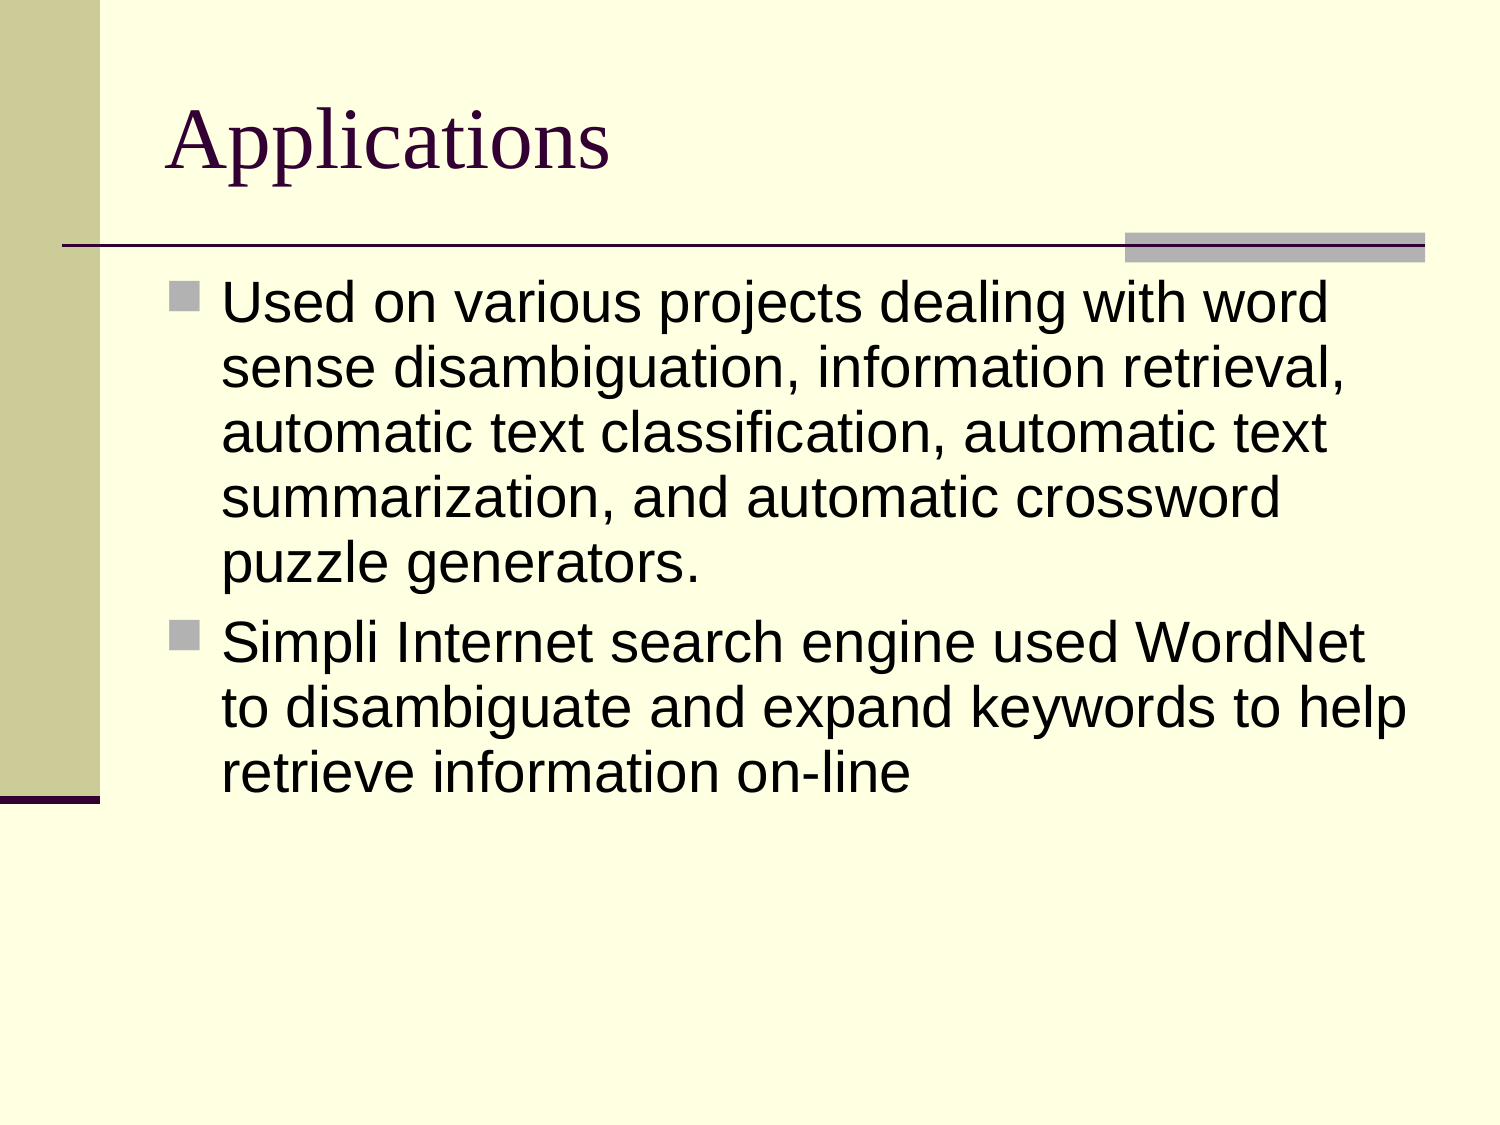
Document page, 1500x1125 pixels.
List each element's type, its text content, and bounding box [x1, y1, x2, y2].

title Applications [150, 45, 1426, 234]
list Used on various projects dealing with word sense disambiguation, information retrieval, automatic text classification, automatic text summarization, and automatic crossword puzzle generators. Simpli Internet search engine used WordNet to disambiguate and expand keywords to help retrieve information on-line [150, 262, 1426, 1006]
